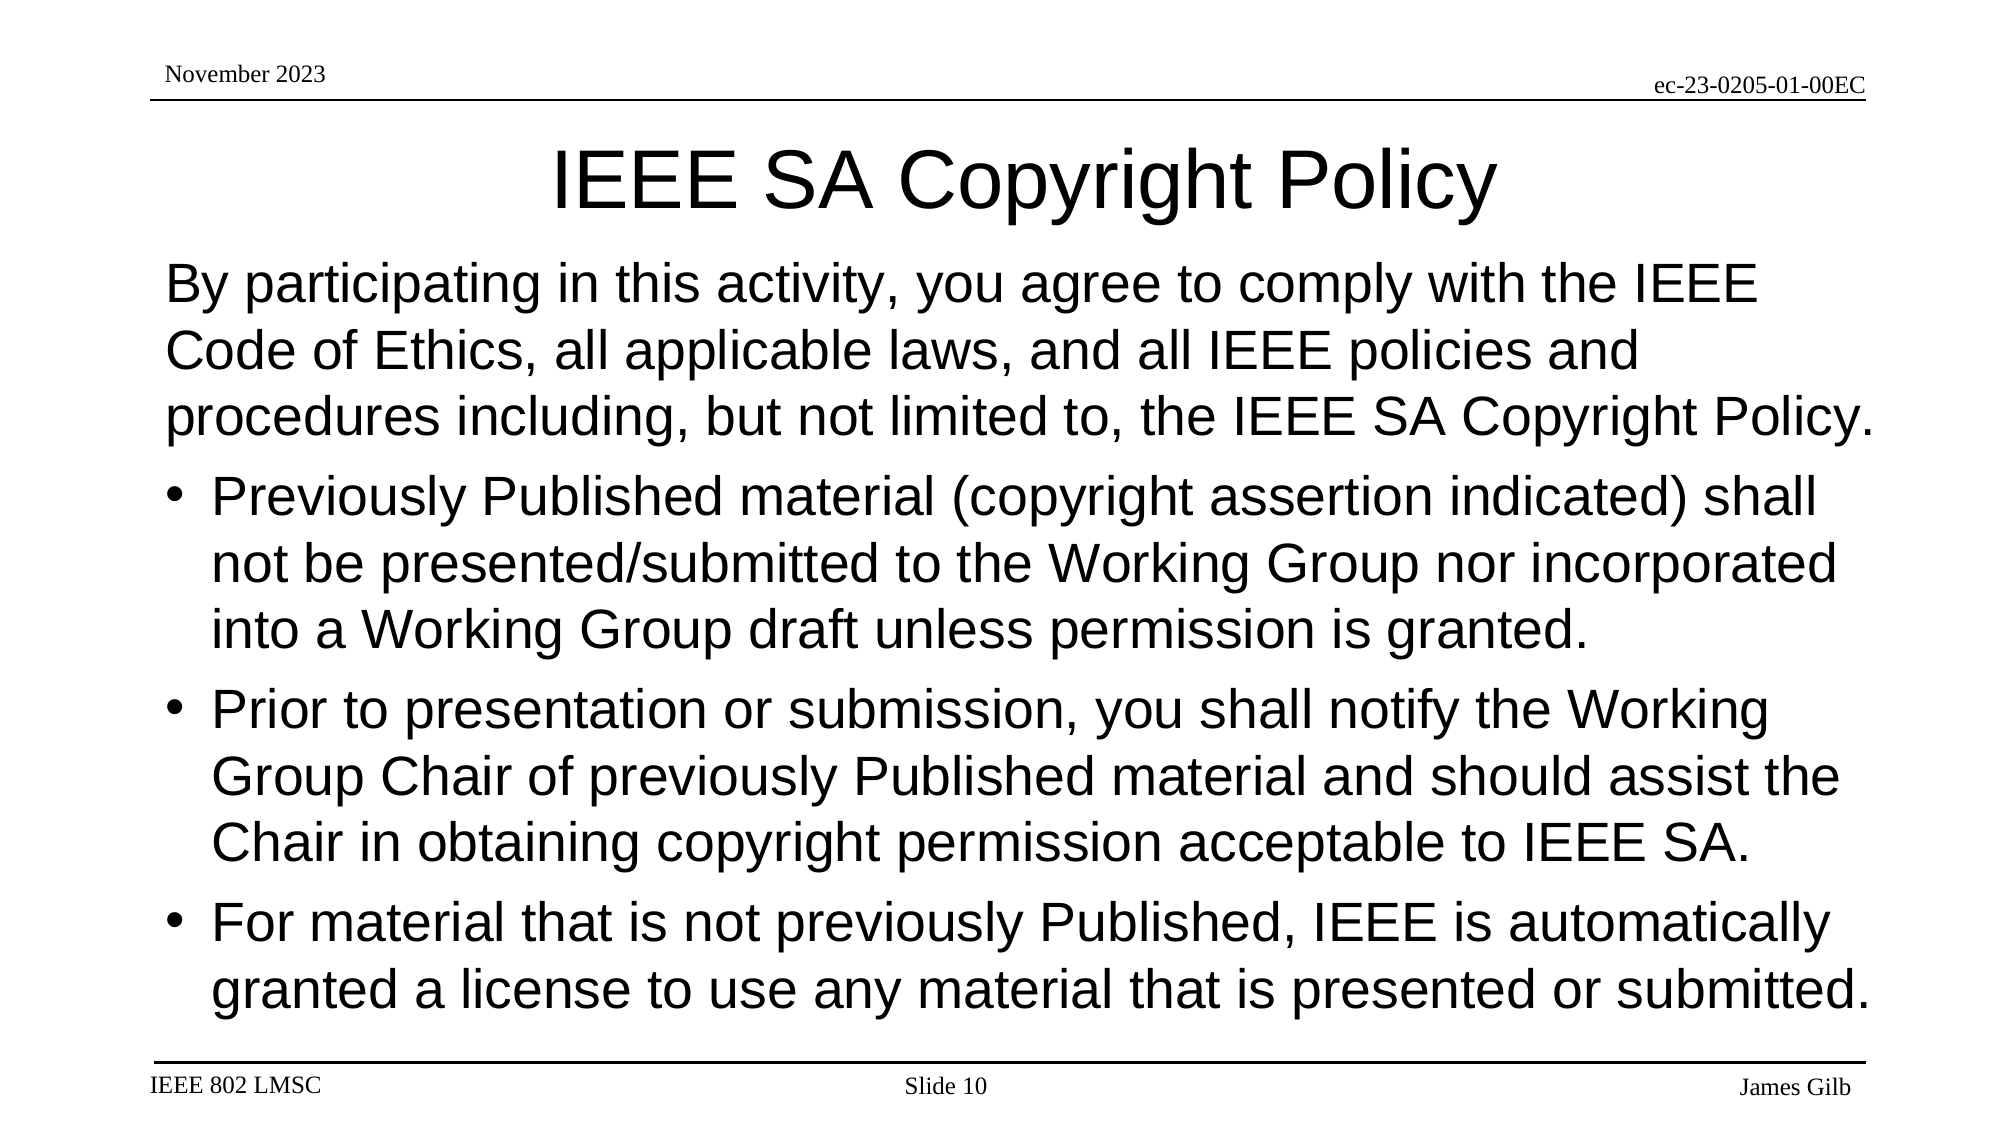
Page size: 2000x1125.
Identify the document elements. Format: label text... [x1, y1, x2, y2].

title IEEE SA Copyright Policy [150, 112, 1900, 238]
list By participating in this activity, you agree to comply with the IEEE Code of Ethics, all applicable laws, and all IEEE policies and procedures including, but not limited to, the IEEE SA Copyright Policy. Previously Published material (copyright assertion indicated) shall not be presented/submitted to the Working Group nor incorporated into a Working Group draft unless permission is granted. Prior to presentation or submission, you shall notify the Working Group Chair of previously Published material and should assist the Chair in obtaining copyright permission acceptable to IEEE SA. For material that is not previously Published, IEEE is automatically granted a license to use any material that is presented or submitted. [149, 239, 1900, 1051]
